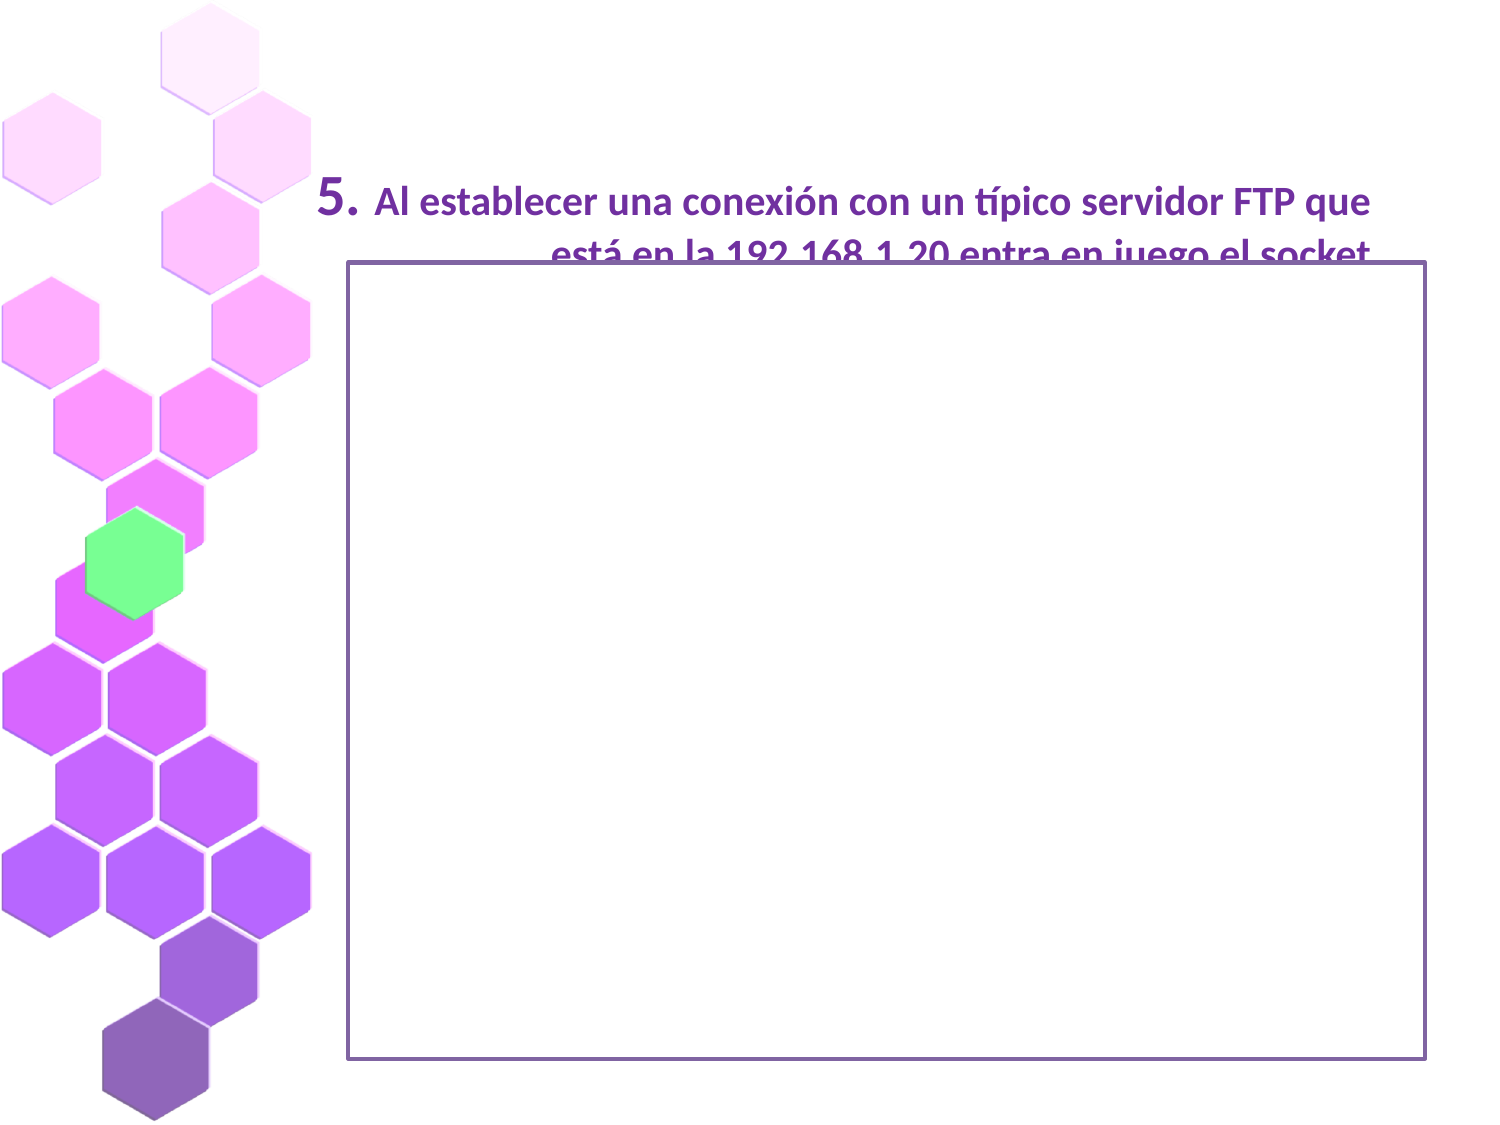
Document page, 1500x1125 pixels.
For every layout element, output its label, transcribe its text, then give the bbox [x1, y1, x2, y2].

title 5. Al establecer una conexión con un típico servidor FTP que está en la 192.168.1.20 entra en juego el socket correspondiente en el servidor FTP ¿Con qué parámetros estará relacionado ese socket? [301, 149, 1415, 384]
picture [0, 0, 313, 1123]
text_box [348, 262, 1426, 1059]
